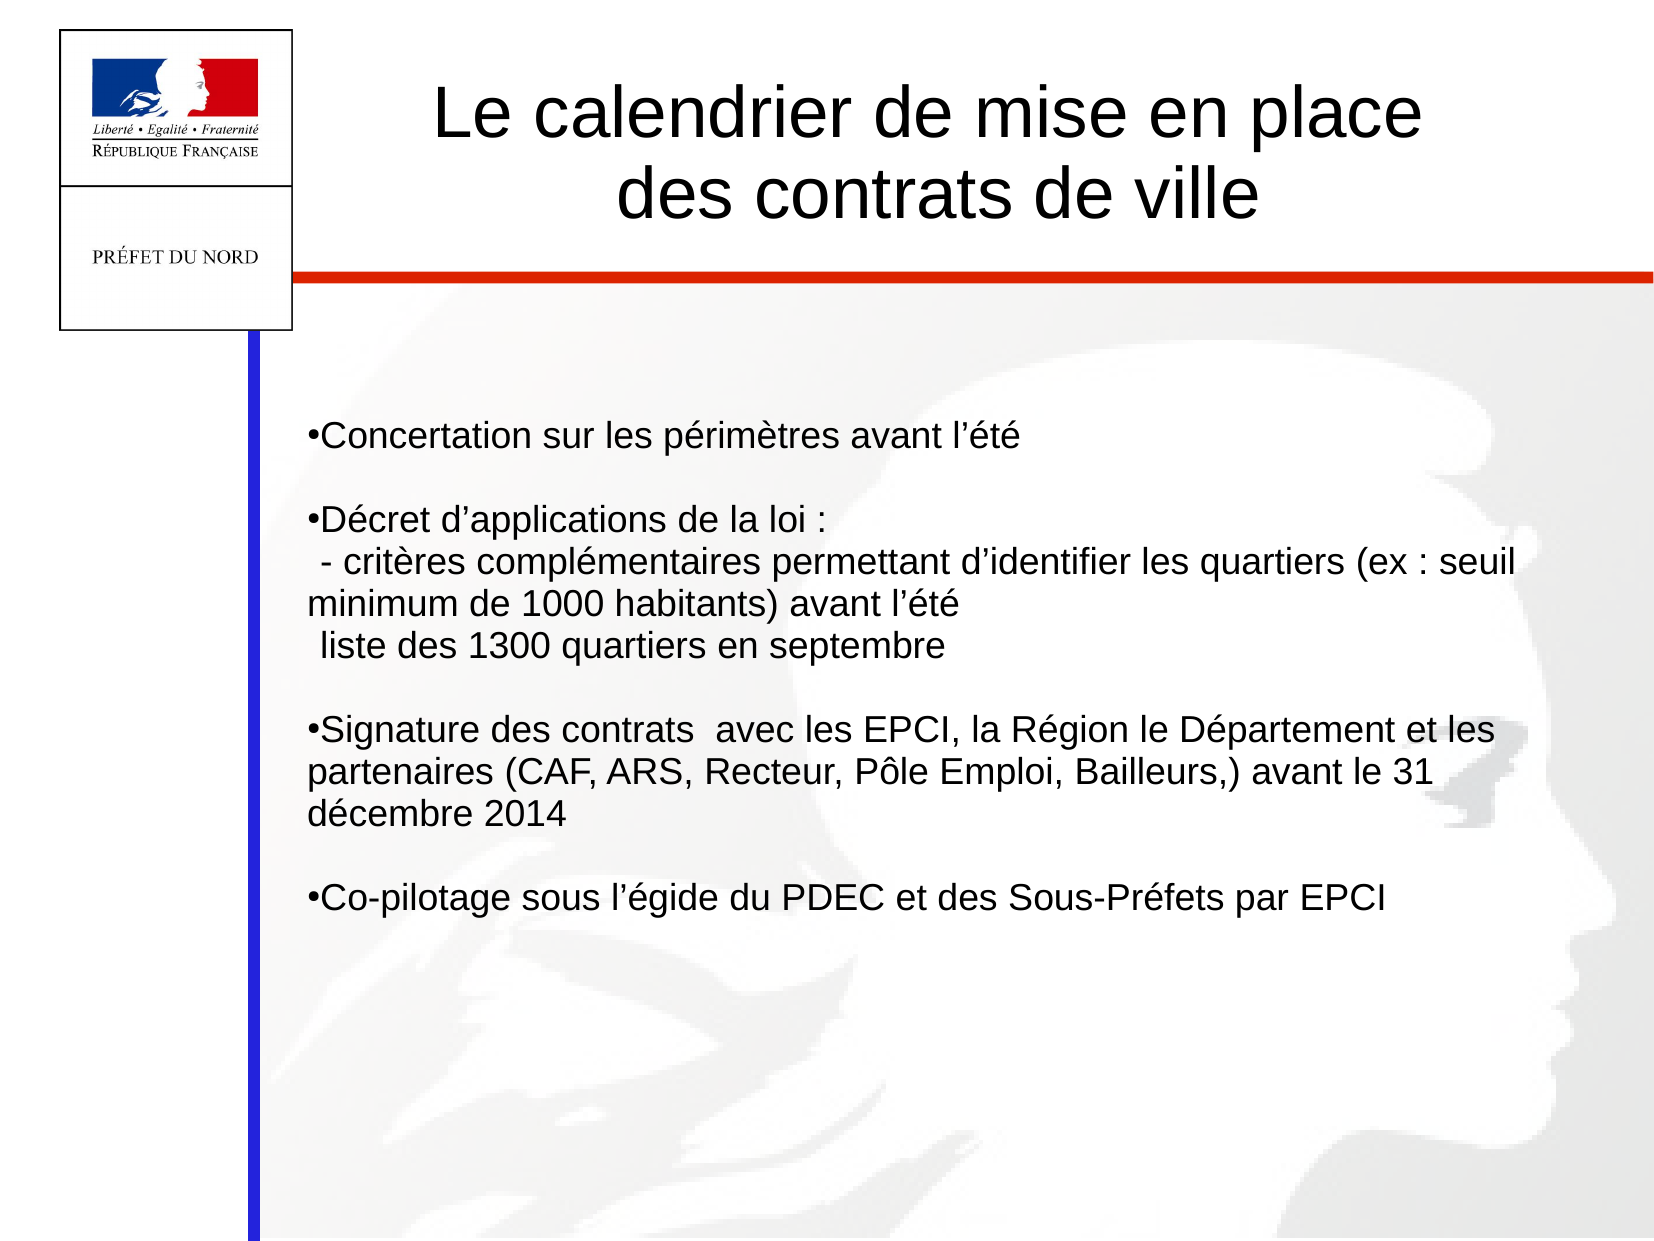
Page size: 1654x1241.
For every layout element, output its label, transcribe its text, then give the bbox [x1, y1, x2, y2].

subtitle Concertation sur les périmètres avant l’été Décret d’applications de la loi : - critères complémentaires permettant d’identifier les quartiers (ex : seuil minimum de 1000 habitants) avant l’été liste des 1300 quartiers en septembre Signature des contrats avec les EPCI, la Région le Département et les partenaires (CAF, ARS, Recteur, Pôle Emploi, Bailleurs,) avant le 31 décembre 2014 Co-pilotage sous l’égide du PDEC et des Sous-Préfets par EPCI [307, 307, 1574, 1027]
text_box [248, 331, 260, 1241]
title Le calendrier de mise en place des contrats de ville [307, 49, 1571, 257]
picture [59, 29, 1654, 1238]
text_box [293, 271, 1654, 284]
